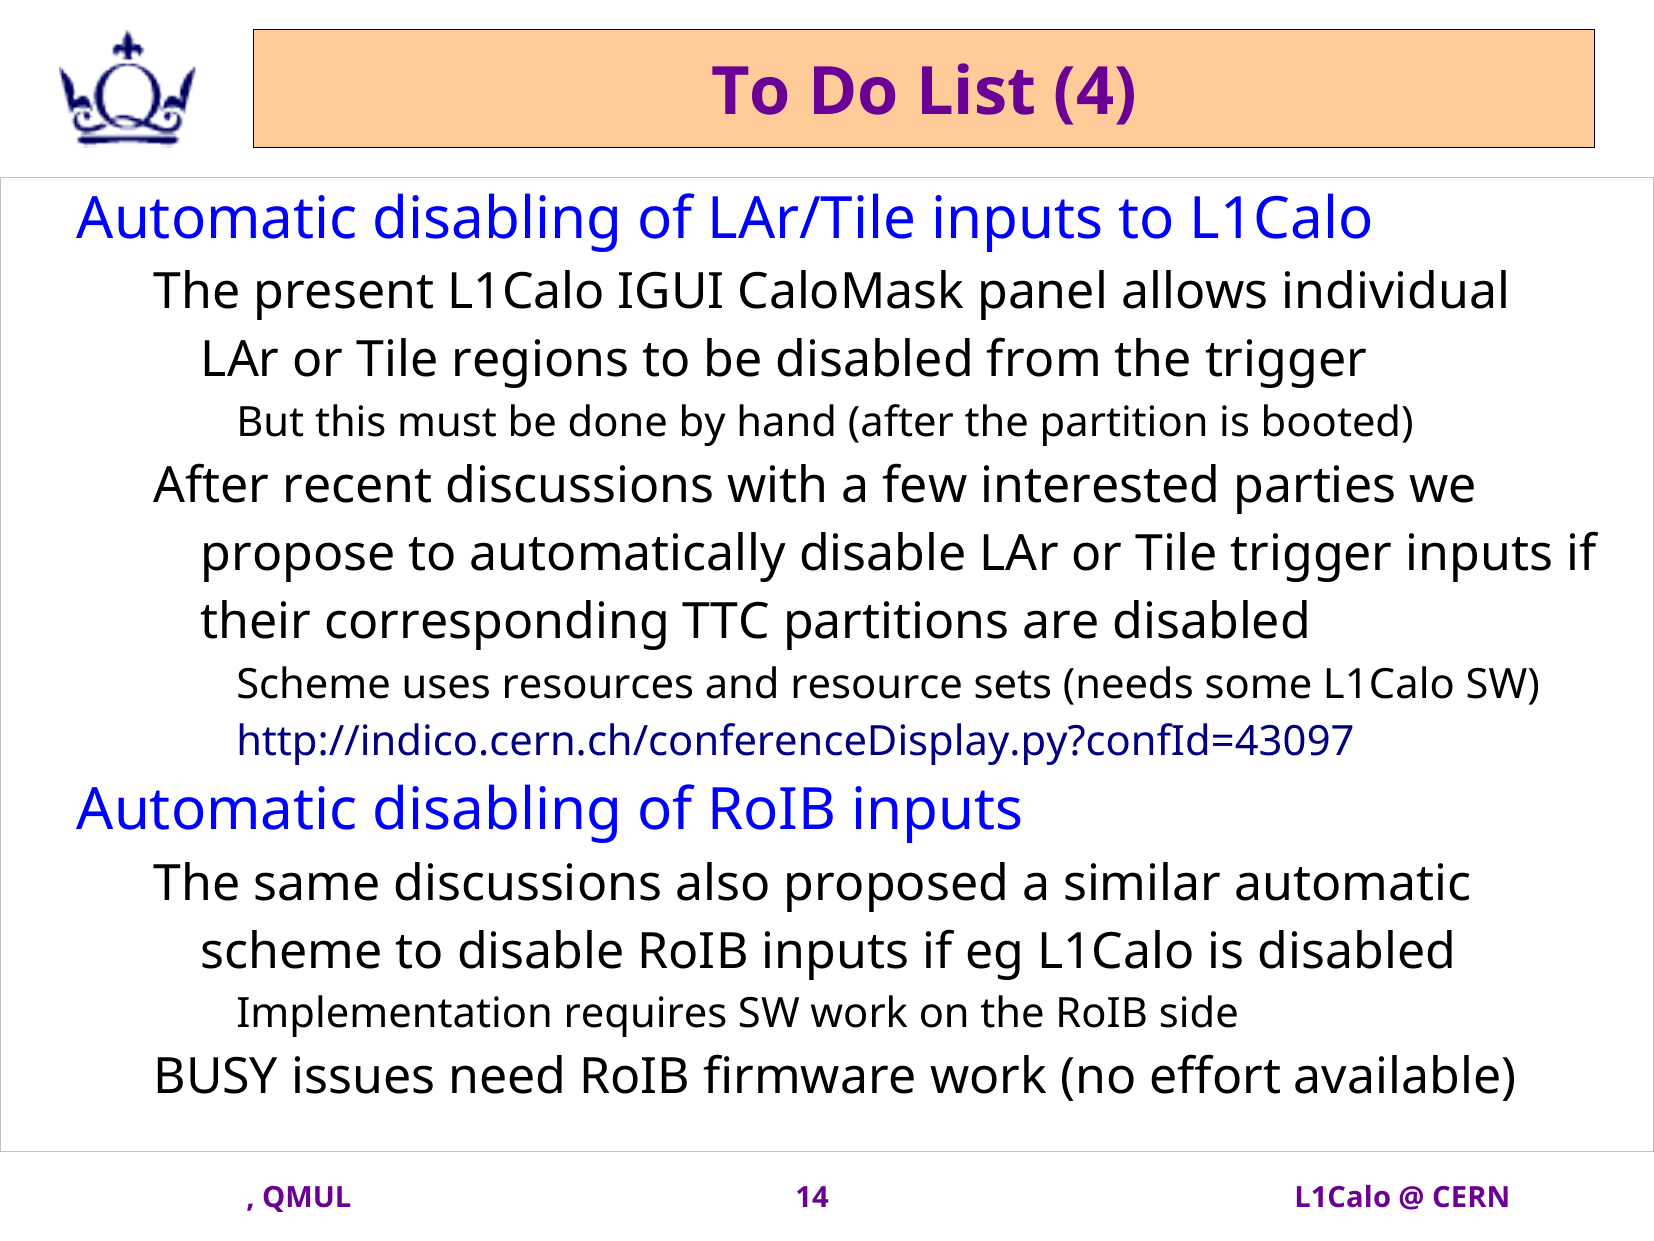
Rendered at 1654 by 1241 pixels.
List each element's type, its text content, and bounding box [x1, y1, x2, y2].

list Automatic disabling of LAr/Tile inputs to L1Calo The present L1Calo IGUI CaloMask panel allows individual LAr or Tile regions to be disabled from the trigger But this must be done by hand (after the partition is booted) After recent discussions with a few interested parties we propose to automatically disable LAr or Tile trigger inputs if their corresponding TTC partitions are disabled Scheme uses resources and resource sets (needs some L1Calo SW) http://indico.cern.ch/conferenceDisplay.py?confId=43097 Automatic disabling of RoIB inputs The same discussions also proposed a similar automatic scheme to disable RoIB inputs if eg L1Calo is disabled Implementation requires SW work on the RoIB side BUSY issues need RoIB firmware work (no effort available) [59, 175, 1603, 1143]
picture [59, 29, 200, 148]
title To Do List (4) [253, 29, 1595, 148]
